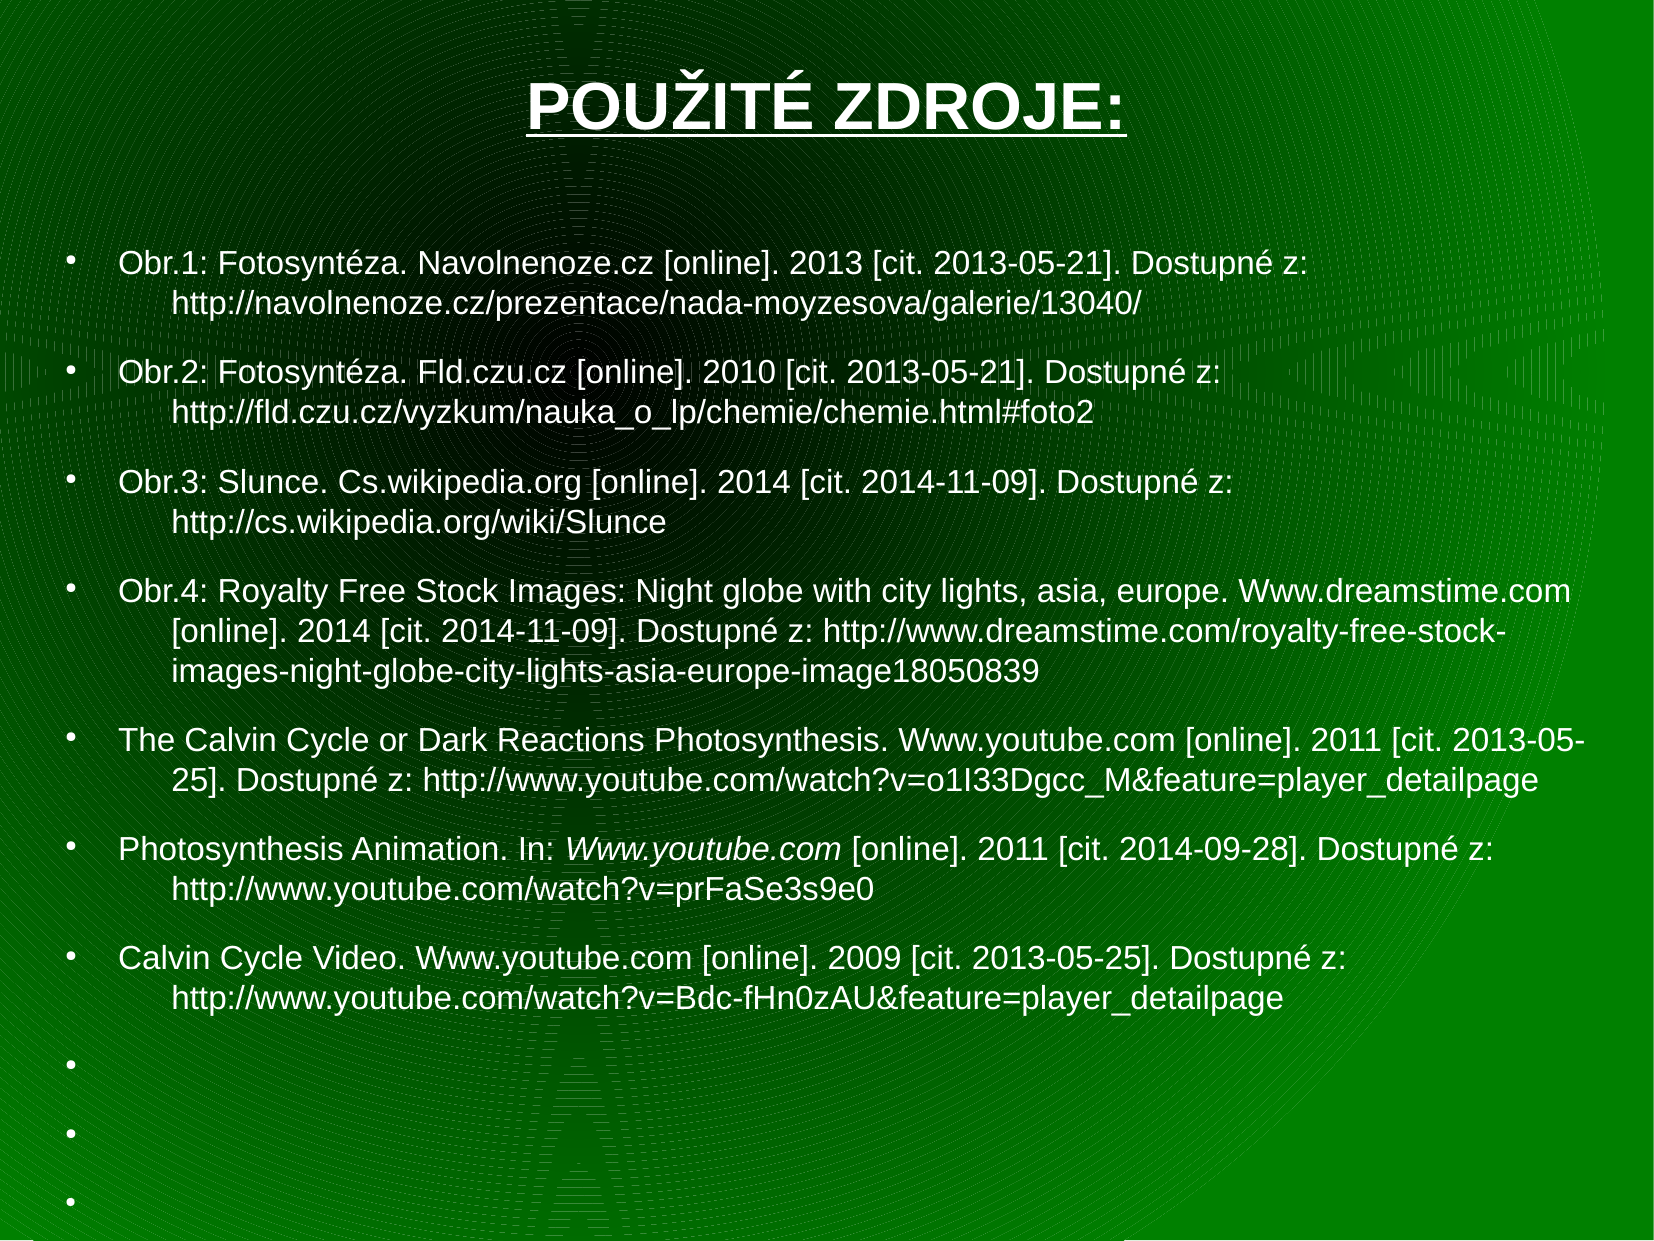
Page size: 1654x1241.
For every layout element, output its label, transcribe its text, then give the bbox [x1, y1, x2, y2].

title POUŽITÉ ZDROJE: [82, 0, 1571, 95]
list Obr.1: Fotosyntéza. Navolnenoze.cz [online]. 2013 [cit. 2013-05-21]. Dostupné z: http://navolnenoze.cz/prezentace/nada-moyzesova/galerie/13040/ Obr.2: Fotosyntéza. Fld.czu.cz [online]. 2010 [cit. 2013-05-21]. Dostupné z: http://fld.czu.cz/vyzkum/nauka_o_lp/chemie/chemie.html#foto2 Obr.3: Slunce. Cs.wikipedia.org [online]. 2014 [cit. 2014-11-09]. Dostupné z: http://cs.wikipedia.org/wiki/Slunce Obr.4: Royalty Free Stock Images: Night globe with city lights, asia, europe. Www.dreamstime.com [online]. 2014 [cit. 2014-11-09]. Dostupné z: http://www.dreamstime.com/royalty-free-stock-images-night-globe-city-lights-asia-europe-image18050839 The Calvin Cycle or Dark Reactions Photosynthesis. Www.youtube.com [online]. 2011 [cit. 2013-05-25]. Dostupné z: http://www.youtube.com/watch?v=o1I33Dgcc_M&feature=player_detailpage Photosynthesis Animation. In: Www.youtube.com [online]. 2011 [cit. 2014-09-28]. Dostupné z: http://www.youtube.com/watch?v=prFaSe3s9e0 Calvin Cycle Video. Www.youtube.com [online]. 2009 [cit. 2013-05-25]. Dostupné z: http://www.youtube.com/watch?v=Bdc-fHn0zAU&feature=player_detailpage [29, 95, 1625, 1169]
